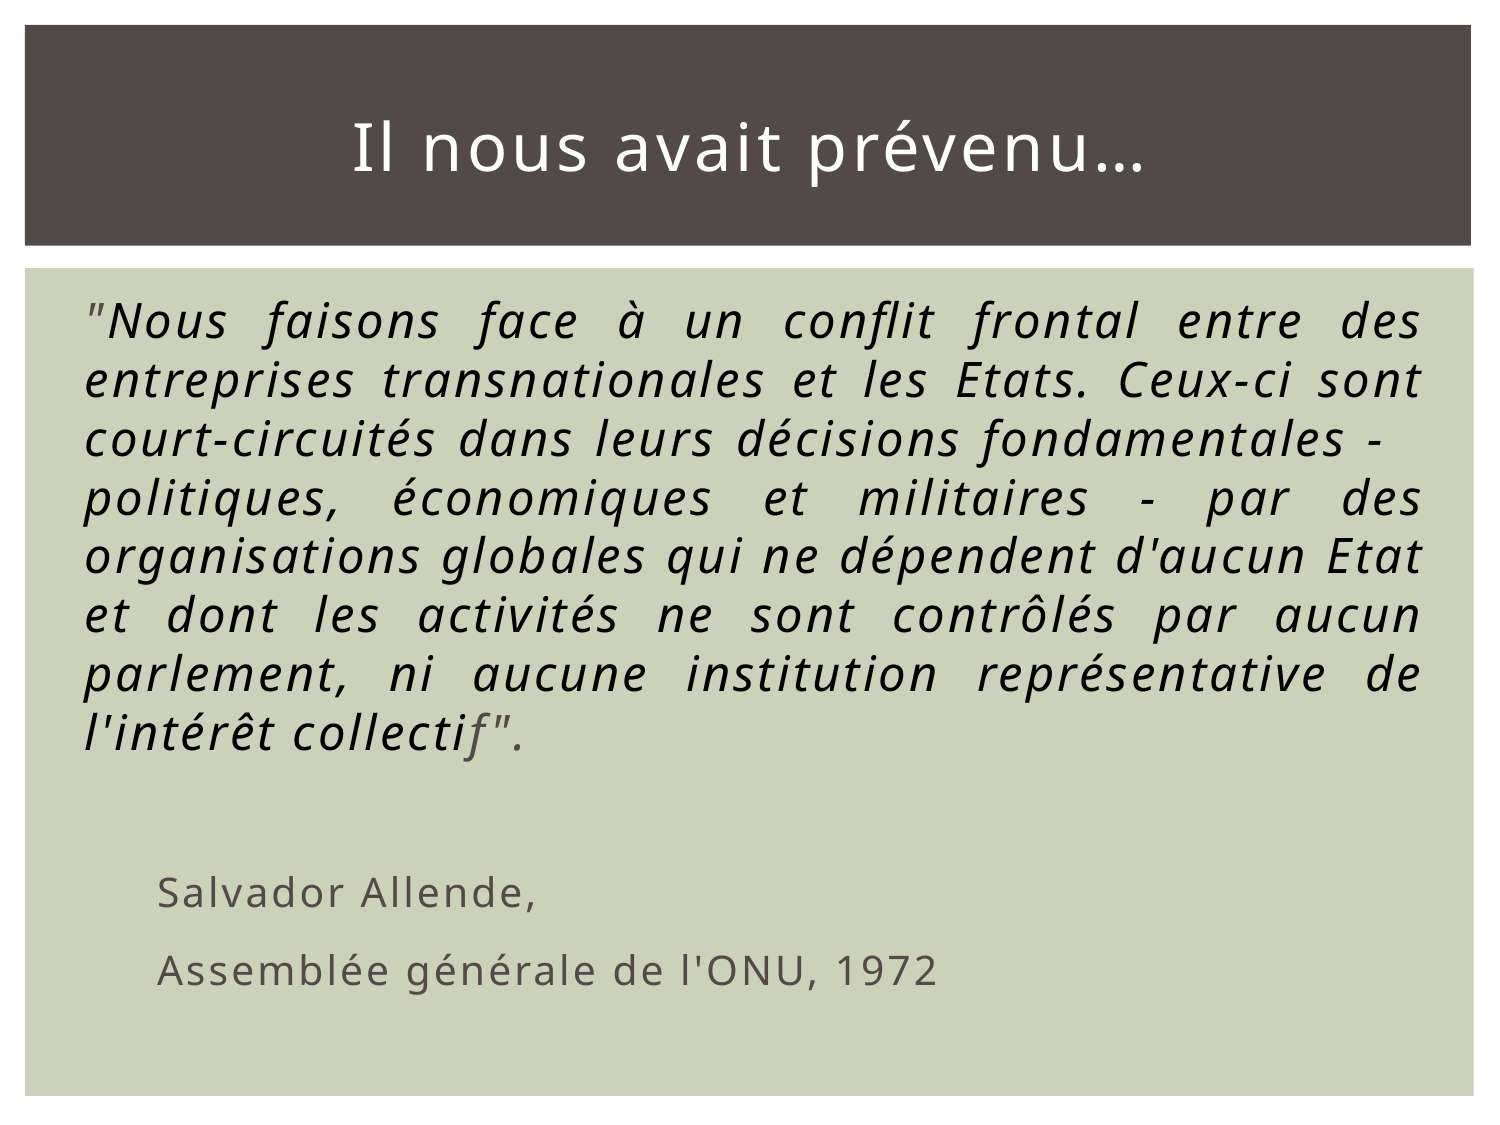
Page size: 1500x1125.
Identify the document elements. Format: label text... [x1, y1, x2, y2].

list "Nous faisons face à un conflit frontal entre des entreprises transnationales et les Etats. Ceux-ci sont court-circuités dans leurs décisions fondamentales - politiques, économiques et militaires - par des organisations globales qui ne dépendent d'aucun Etat et dont les activités ne sont contrôlés par aucun parlement, ni aucune institution représentative de l'intérêt collectif". Salvador Allende, Assemblée générale de l'ONU, 1972 [62, 281, 1442, 1005]
title Il nous avait prévenu… [62, 58, 1438, 232]
